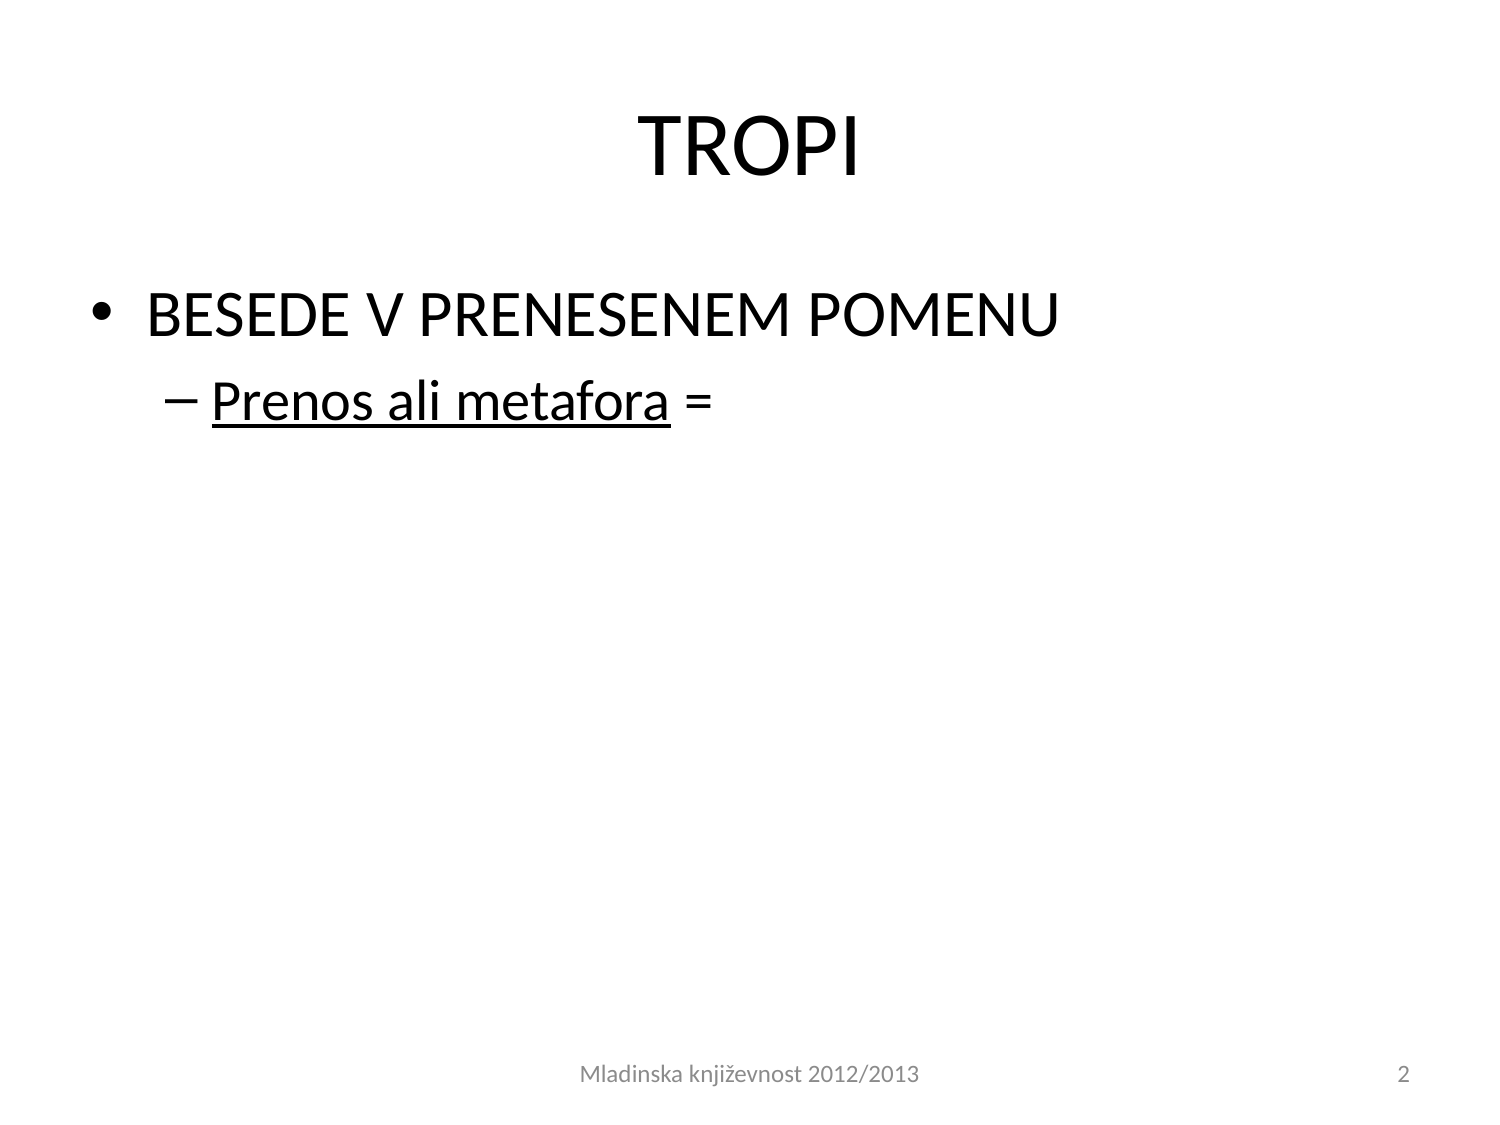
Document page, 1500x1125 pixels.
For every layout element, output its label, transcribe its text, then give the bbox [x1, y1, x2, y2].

footer Mladinska književnost 2012/2013 [512, 1042, 988, 1103]
slide_number <number> [1074, 1042, 1425, 1103]
list BESEDE V PRENESENEM POMENU Prenos ali metafora = [75, 262, 1425, 1005]
title TROPI [75, 45, 1425, 233]
